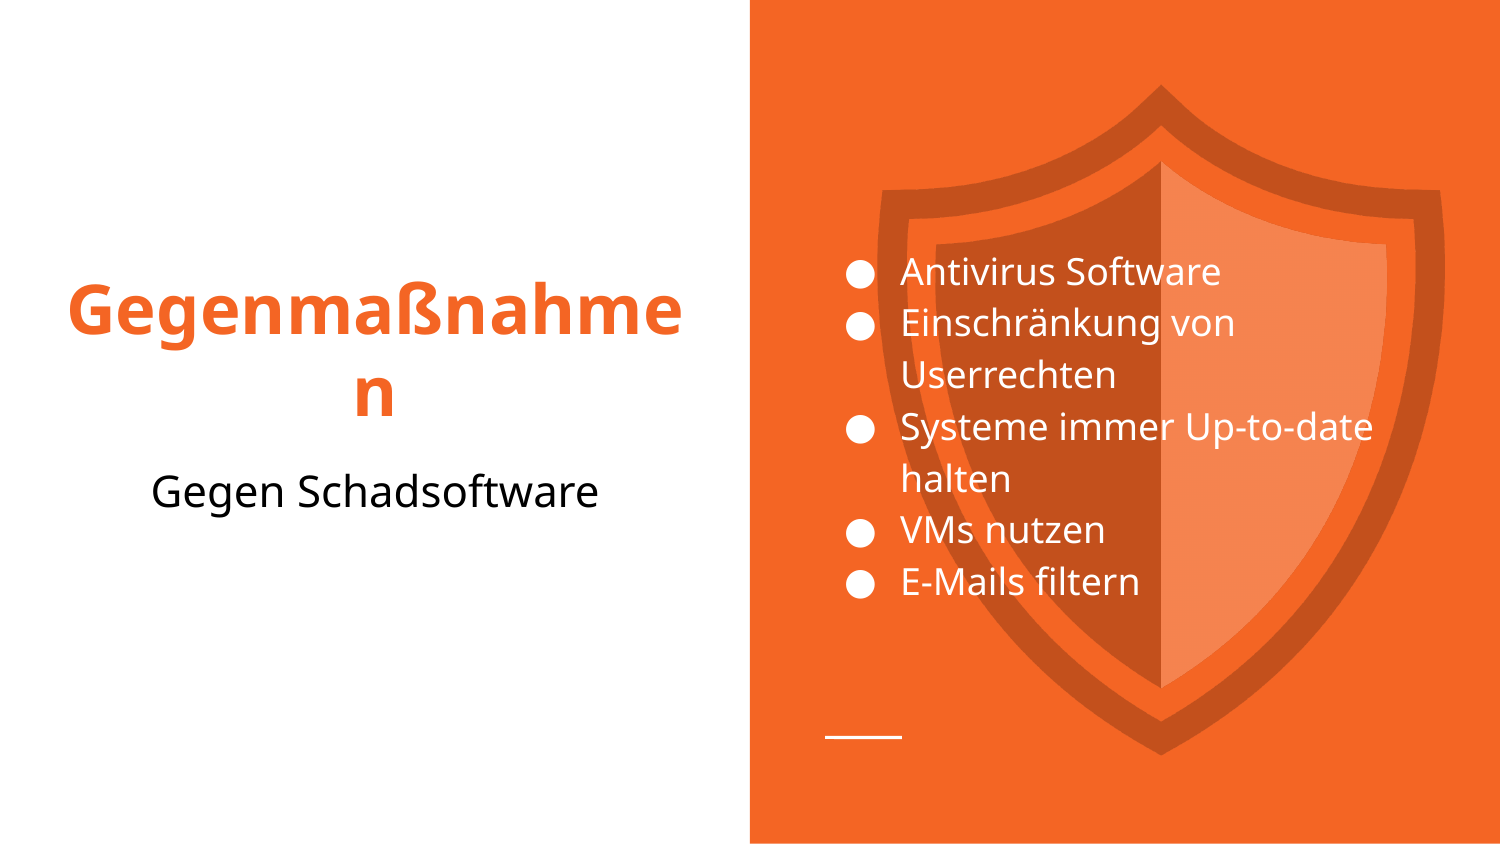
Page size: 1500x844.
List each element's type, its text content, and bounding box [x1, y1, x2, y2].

picture [739, 0, 1500, 844]
title Gegenmaßnahmen [43, 229, 708, 446]
subtitle Gegen Schadsoftware [43, 448, 708, 670]
list Antivirus Software Einschränkung von Userrechten Systeme immer Up-to-date halten VMs nutzen E-Mails filtern [810, 118, 1440, 725]
